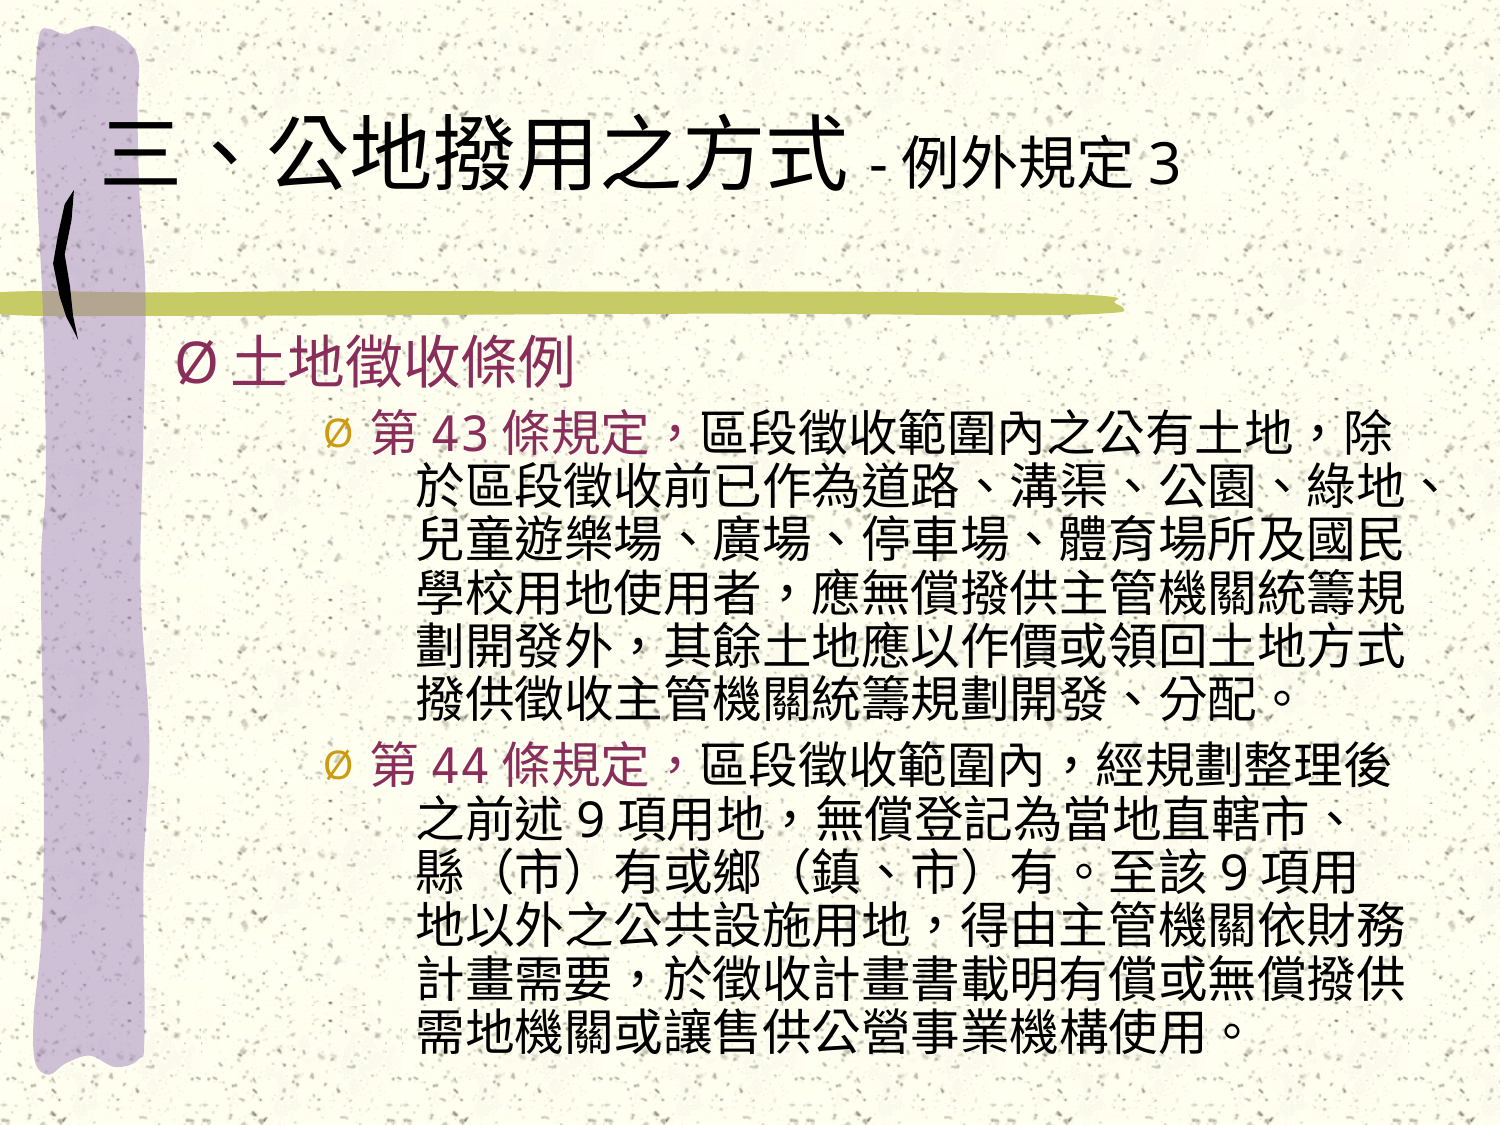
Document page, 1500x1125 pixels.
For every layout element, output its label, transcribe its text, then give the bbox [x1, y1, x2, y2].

title 三、公地撥用之方式-例外規定3 [84, 93, 1496, 209]
list 土地徵收條例 第43條規定，區段徵收範圍內之公有土地，除於區段徵收前已作為道路、溝渠、公園、綠地、兒童遊樂場、廣場、停車場、體育場所及國民學校用地使用者，應無償撥供主管機關統籌規劃開發外，其餘土地應以作價或領回土地方式撥供徵收主管機關統籌規劃開發、分配。 第44條規定，區段徵收範圍內，經規劃整理後之前述9項用地，無償登記為當地直轄市、縣（市）有或鄉（鎮、市）有。至該9項用地以外之公共設施用地，得由主管機關依財務計畫需要，於徵收計畫書載明有償或無償撥供需地機關或讓售供公營事業機構使用。 [159, 326, 1424, 1083]
